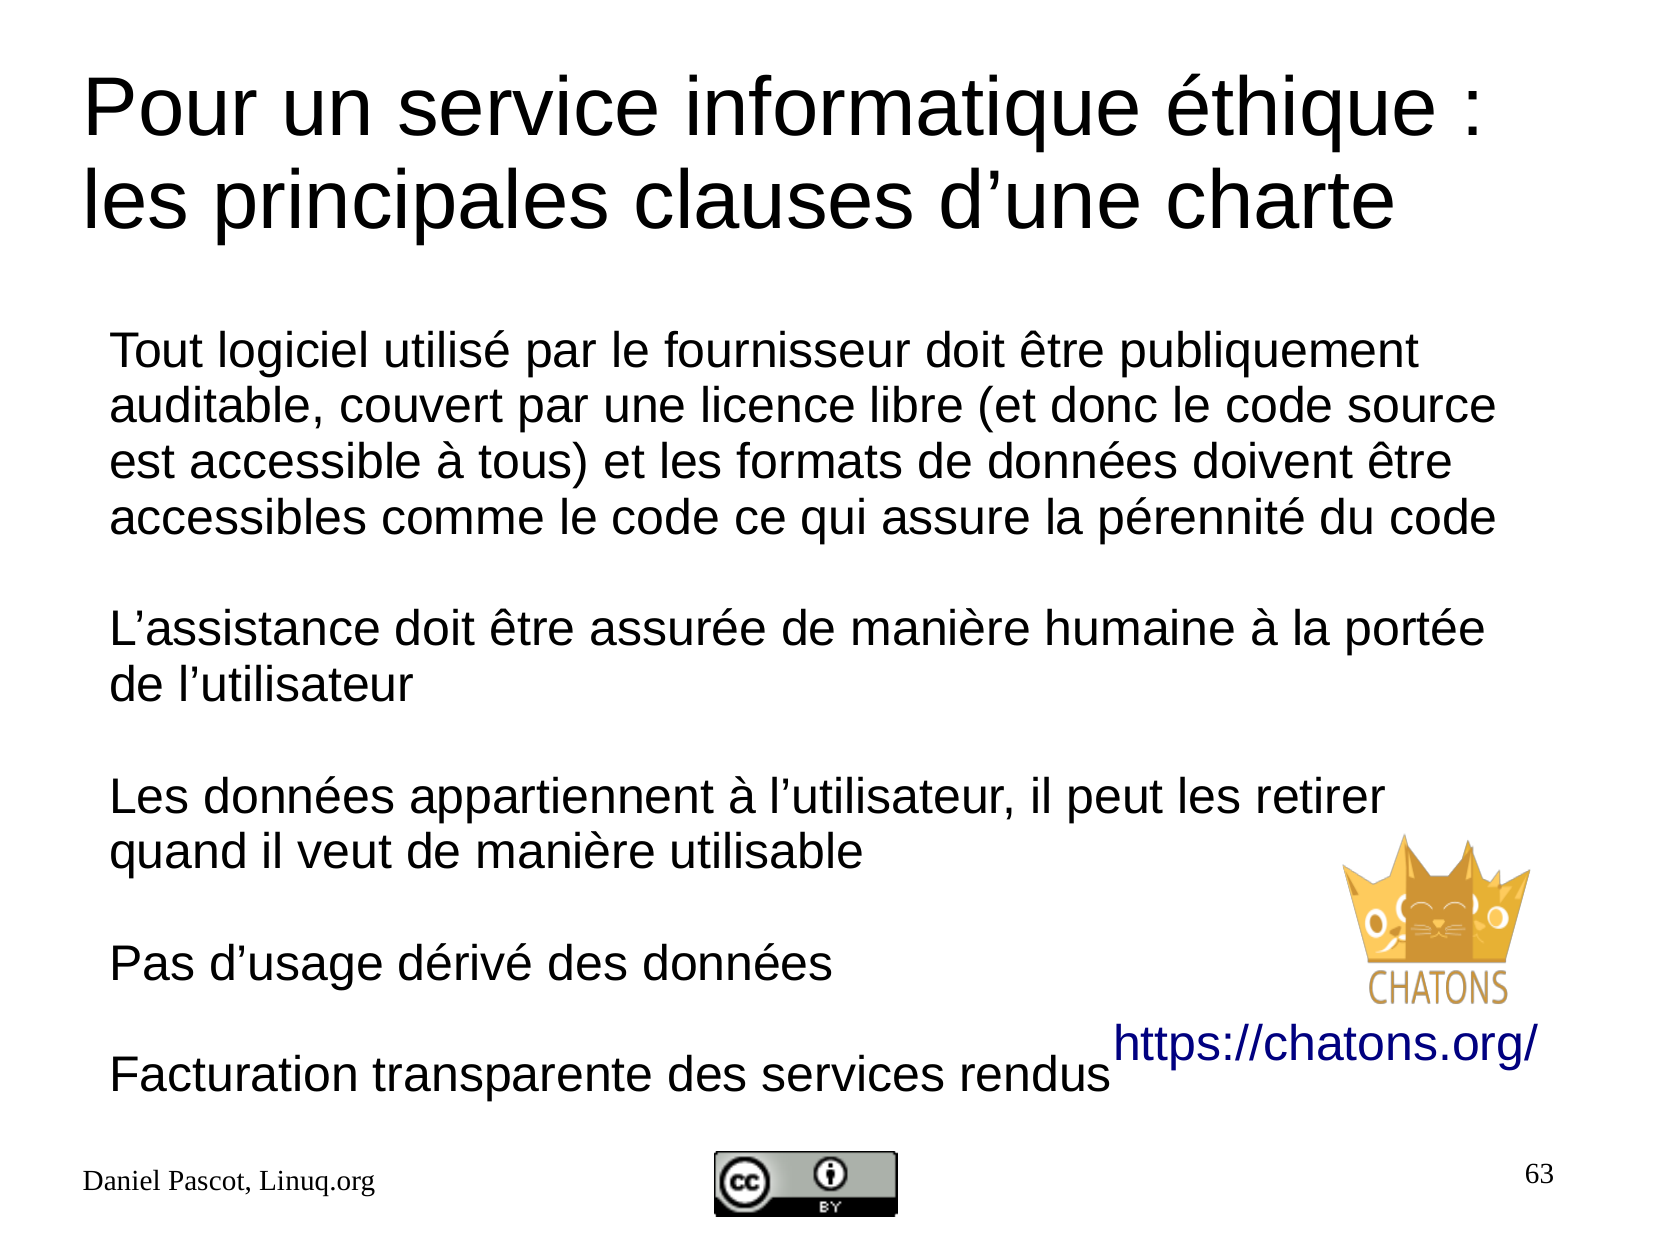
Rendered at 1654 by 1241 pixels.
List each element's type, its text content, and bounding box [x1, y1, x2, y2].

title Pour un service informatique éthique : les principales clauses d’une charte [82, 49, 1571, 257]
picture [1340, 803, 1536, 1007]
picture [714, 1151, 898, 1217]
text_box Tout logiciel utilisé par le fournisseur doit être publiquement auditable, couvert par une licence libre (et donc le code source est accessible à tous) et les formats de données doivent être accessibles comme le code ce qui assure la pérennité du code L’assistance doit être assurée de manière humaine à la portée de l’utilisateur Les données appartiennent à l’utilisateur, il peut les retirer quand il veut de manière utilisable Pas d’usage dérivé des données Facturation transparente des services rendus [94, 314, 1524, 1119]
text_box https://chatons.org/ [1098, 1007, 1595, 1084]
